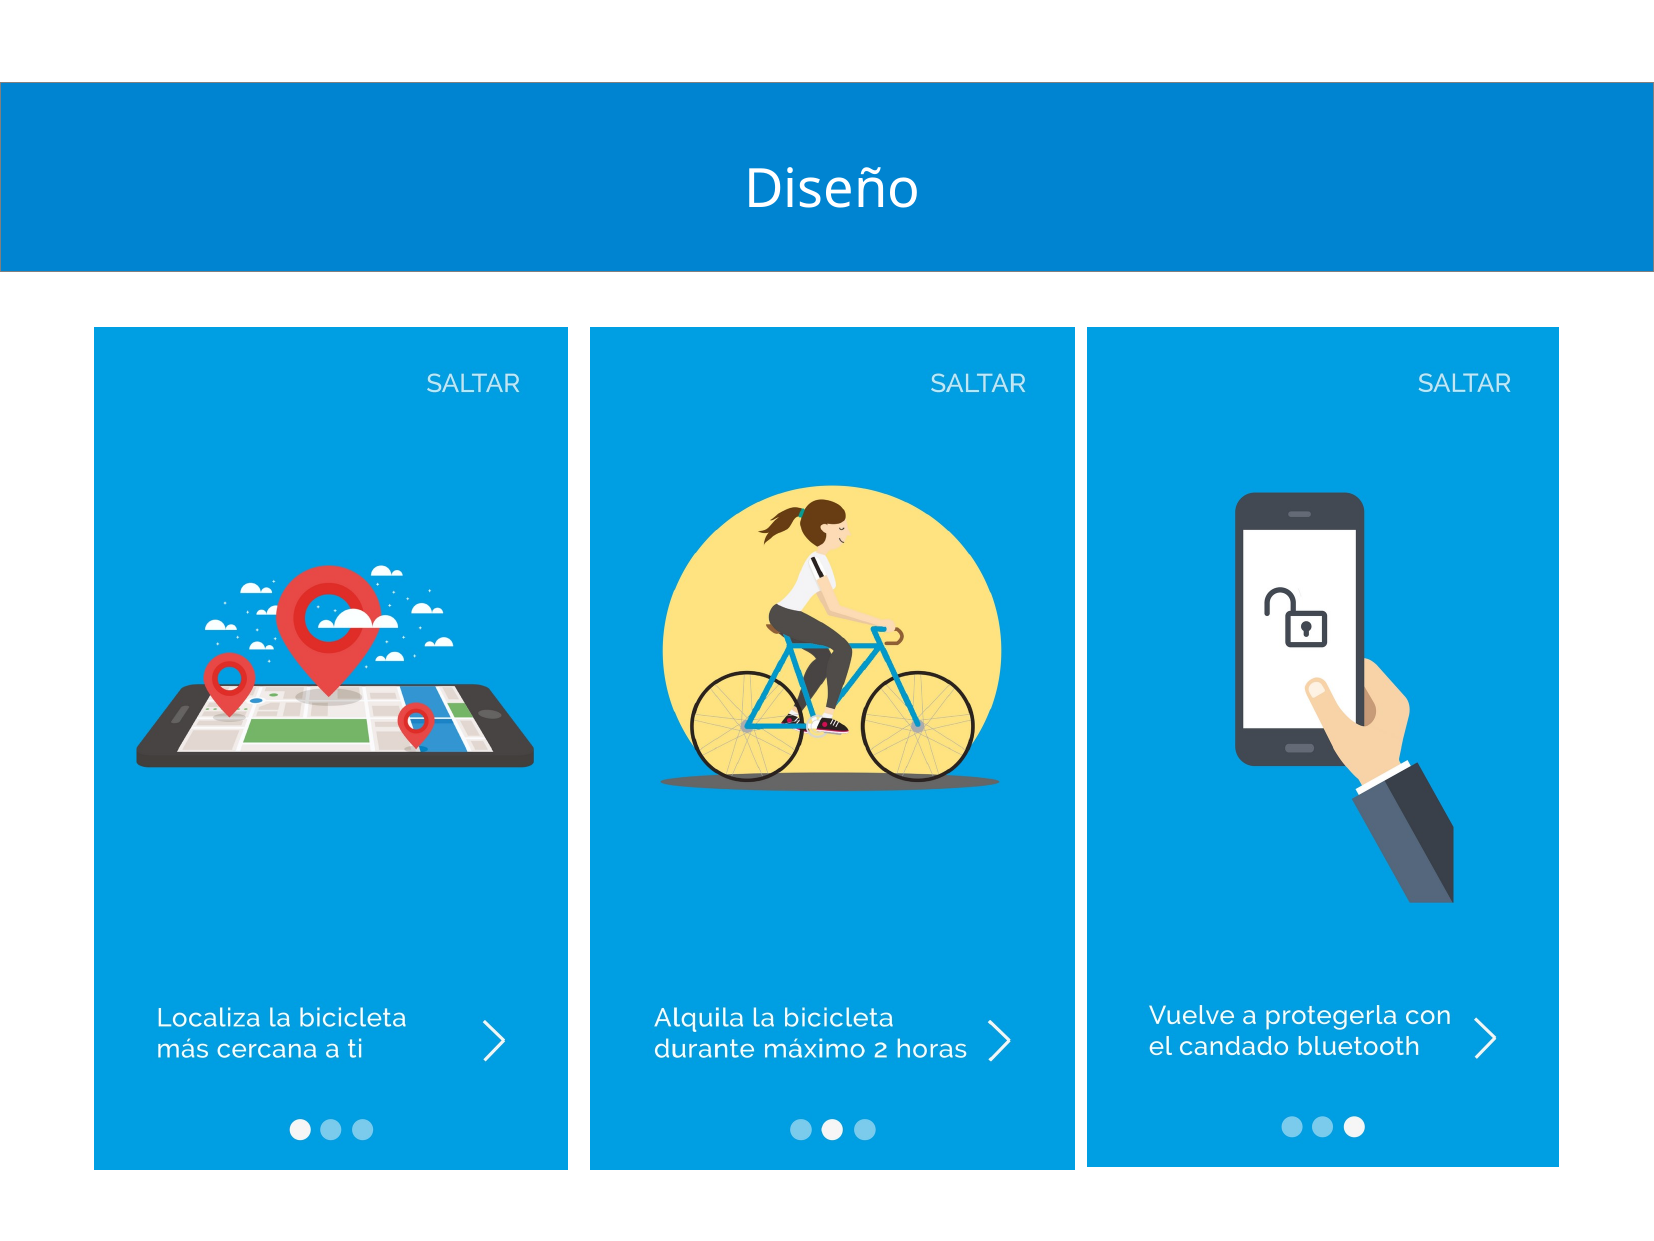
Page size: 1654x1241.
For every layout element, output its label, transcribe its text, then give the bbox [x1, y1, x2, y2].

picture [491, 374, 498, 382]
picture [1279, 1042, 1288, 1054]
picture [1324, 1042, 1329, 1055]
picture [832, 1044, 839, 1057]
picture [487, 383, 502, 392]
picture [959, 1050, 966, 1056]
picture [1267, 1037, 1271, 1054]
picture [870, 1009, 876, 1026]
picture [173, 1044, 178, 1057]
picture [1396, 1037, 1403, 1054]
picture [722, 1044, 727, 1057]
picture [876, 1043, 886, 1049]
picture [1364, 1042, 1373, 1051]
picture [1381, 1042, 1393, 1055]
picture [305, 1013, 313, 1026]
picture [1247, 1044, 1254, 1054]
picture [655, 1013, 670, 1026]
picture [412, 603, 443, 613]
picture [484, 1021, 504, 1060]
picture [1377, 1006, 1381, 1023]
picture [731, 1040, 737, 1057]
picture [233, 1045, 246, 1056]
picture [270, 1008, 275, 1026]
picture [308, 1044, 316, 1057]
picture [791, 1120, 811, 1140]
picture [741, 1045, 753, 1056]
picture [473, 374, 486, 392]
picture [1011, 374, 1024, 392]
picture [164, 1044, 171, 1057]
picture [428, 374, 441, 392]
picture [1216, 1042, 1222, 1054]
picture [966, 374, 978, 392]
picture [780, 1044, 785, 1057]
picture [1443, 1011, 1449, 1023]
picture [189, 1013, 200, 1025]
picture [1344, 1117, 1364, 1137]
picture [1337, 1011, 1346, 1029]
picture [1453, 374, 1465, 391]
picture [241, 583, 271, 593]
picture [218, 1045, 229, 1057]
picture [249, 1045, 253, 1057]
picture [1226, 1037, 1239, 1055]
picture [353, 1120, 373, 1140]
picture [762, 1019, 768, 1026]
picture [1354, 1011, 1363, 1017]
picture [947, 382, 962, 392]
picture [993, 382, 1008, 392]
picture [361, 1008, 365, 1026]
picture [234, 1022, 244, 1026]
picture [944, 1044, 952, 1057]
picture [304, 1051, 311, 1057]
picture [1478, 382, 1492, 391]
picture [808, 1045, 815, 1055]
picture [1436, 382, 1449, 391]
picture [708, 1013, 712, 1026]
picture [372, 566, 402, 575]
picture [289, 1045, 294, 1057]
picture [349, 1040, 355, 1057]
picture [1299, 1037, 1303, 1054]
picture [258, 1044, 270, 1057]
picture [506, 374, 518, 392]
picture [137, 566, 534, 767]
picture [1367, 1012, 1371, 1023]
picture [208, 1013, 216, 1026]
picture [1176, 1011, 1180, 1023]
picture [655, 1039, 668, 1057]
picture [771, 1044, 777, 1057]
picture [662, 486, 1001, 791]
picture [1411, 1042, 1418, 1054]
picture [673, 1045, 680, 1057]
picture [1156, 1013, 1162, 1023]
picture [1427, 1012, 1434, 1024]
picture [1271, 1011, 1279, 1024]
picture [875, 1052, 886, 1057]
picture [978, 374, 992, 392]
picture [1301, 1012, 1305, 1023]
picture [682, 1013, 690, 1026]
picture [700, 1013, 706, 1026]
picture [1475, 1019, 1496, 1058]
picture [822, 1120, 843, 1140]
picture [1267, 1011, 1271, 1029]
picture [898, 1039, 902, 1057]
picture [793, 1044, 801, 1057]
picture [1308, 1006, 1315, 1024]
picture [1407, 1011, 1415, 1021]
picture [691, 1014, 696, 1031]
picture [301, 1008, 305, 1026]
picture [1464, 374, 1478, 391]
picture [754, 1008, 759, 1026]
picture [1497, 374, 1509, 391]
picture [1388, 1011, 1395, 1023]
picture [808, 1013, 817, 1026]
picture [855, 1120, 875, 1140]
picture [445, 374, 458, 392]
picture [462, 374, 473, 392]
picture [1211, 1042, 1215, 1054]
picture [880, 1020, 887, 1026]
picture [932, 374, 945, 392]
picture [681, 1045, 685, 1057]
picture [735, 1013, 742, 1026]
picture [376, 652, 403, 661]
picture [854, 1014, 867, 1026]
picture [1248, 1011, 1255, 1023]
picture [723, 1008, 728, 1026]
picture [847, 1008, 851, 1026]
picture [250, 642, 273, 649]
picture [1420, 377, 1432, 392]
text_box Diseño [271, 141, 1394, 221]
picture [1258, 1042, 1266, 1054]
picture [159, 1009, 171, 1026]
picture [290, 1120, 310, 1140]
picture [931, 1045, 936, 1057]
picture [1236, 493, 1453, 902]
picture [1282, 1117, 1302, 1137]
picture [989, 1021, 1010, 1060]
text_box [0, 82, 1654, 272]
picture [1370, 1043, 1377, 1055]
picture [345, 1014, 356, 1026]
picture [1168, 1011, 1173, 1024]
picture [827, 1045, 831, 1057]
picture [1438, 1011, 1442, 1023]
picture [206, 620, 236, 630]
picture [1167, 1037, 1171, 1054]
picture [715, 1044, 721, 1057]
picture [1331, 1042, 1335, 1054]
picture [321, 1120, 341, 1140]
picture [904, 1044, 909, 1057]
picture [1355, 1038, 1361, 1054]
picture [765, 1045, 770, 1057]
picture [425, 638, 453, 646]
picture [273, 1051, 280, 1057]
picture [1200, 1006, 1204, 1024]
picture [323, 1014, 334, 1026]
picture [278, 1019, 284, 1026]
picture [856, 1044, 864, 1056]
picture [1199, 1042, 1206, 1054]
picture [1316, 1037, 1320, 1054]
picture [281, 1045, 285, 1057]
picture [384, 1009, 390, 1026]
picture [1275, 1043, 1279, 1054]
picture [851, 1045, 860, 1057]
picture [220, 1008, 225, 1026]
picture [1334, 1011, 1342, 1023]
picture [1150, 1044, 1154, 1054]
picture [842, 1044, 847, 1057]
picture [295, 1044, 300, 1057]
picture [1180, 1042, 1189, 1051]
picture [1304, 1042, 1311, 1054]
picture [940, 1051, 947, 1057]
picture [1293, 1011, 1301, 1023]
picture [1421, 1011, 1430, 1023]
picture [1339, 1043, 1343, 1054]
picture [1313, 1117, 1332, 1137]
picture [790, 1013, 798, 1026]
picture [831, 1013, 842, 1022]
picture [173, 1013, 186, 1026]
picture [1221, 1011, 1226, 1023]
picture [368, 1014, 381, 1026]
picture [674, 1008, 679, 1026]
